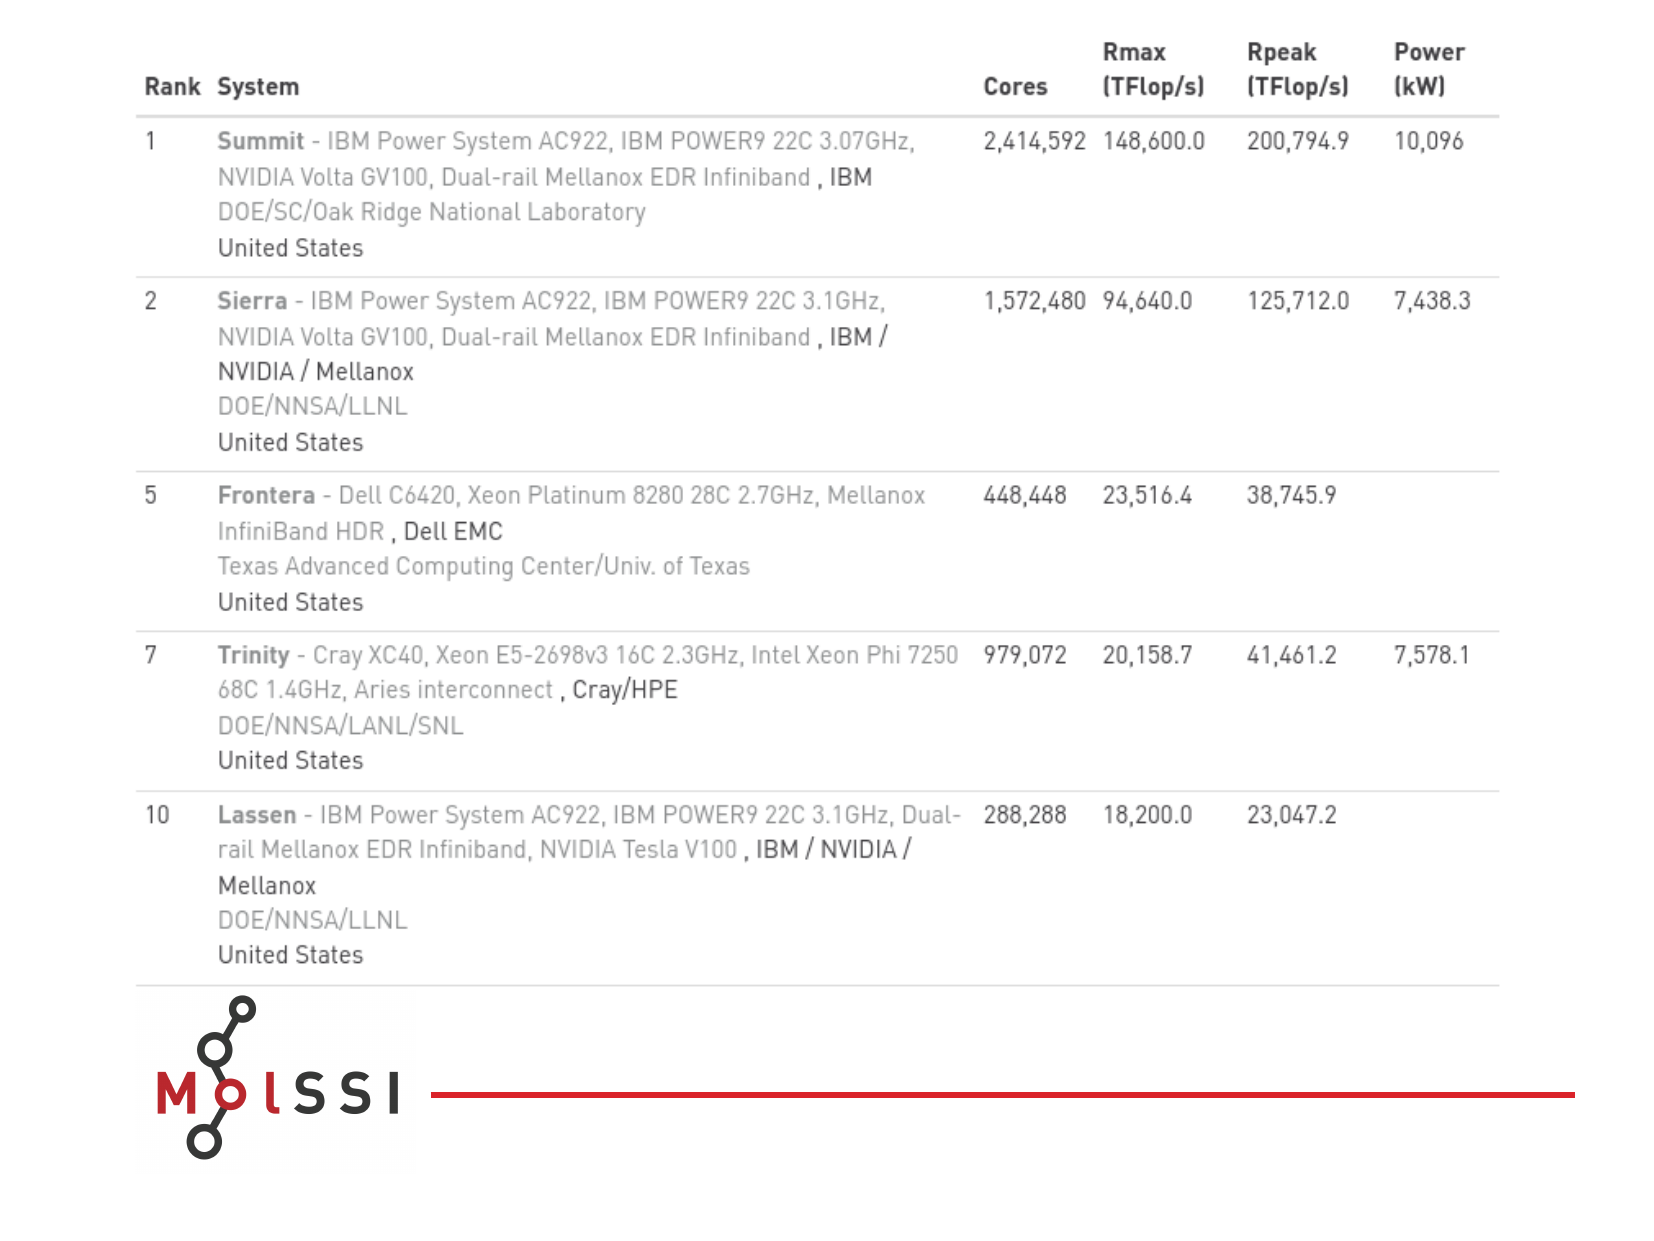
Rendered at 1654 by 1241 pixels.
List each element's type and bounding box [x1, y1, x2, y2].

picture [120, 36, 1516, 1174]
